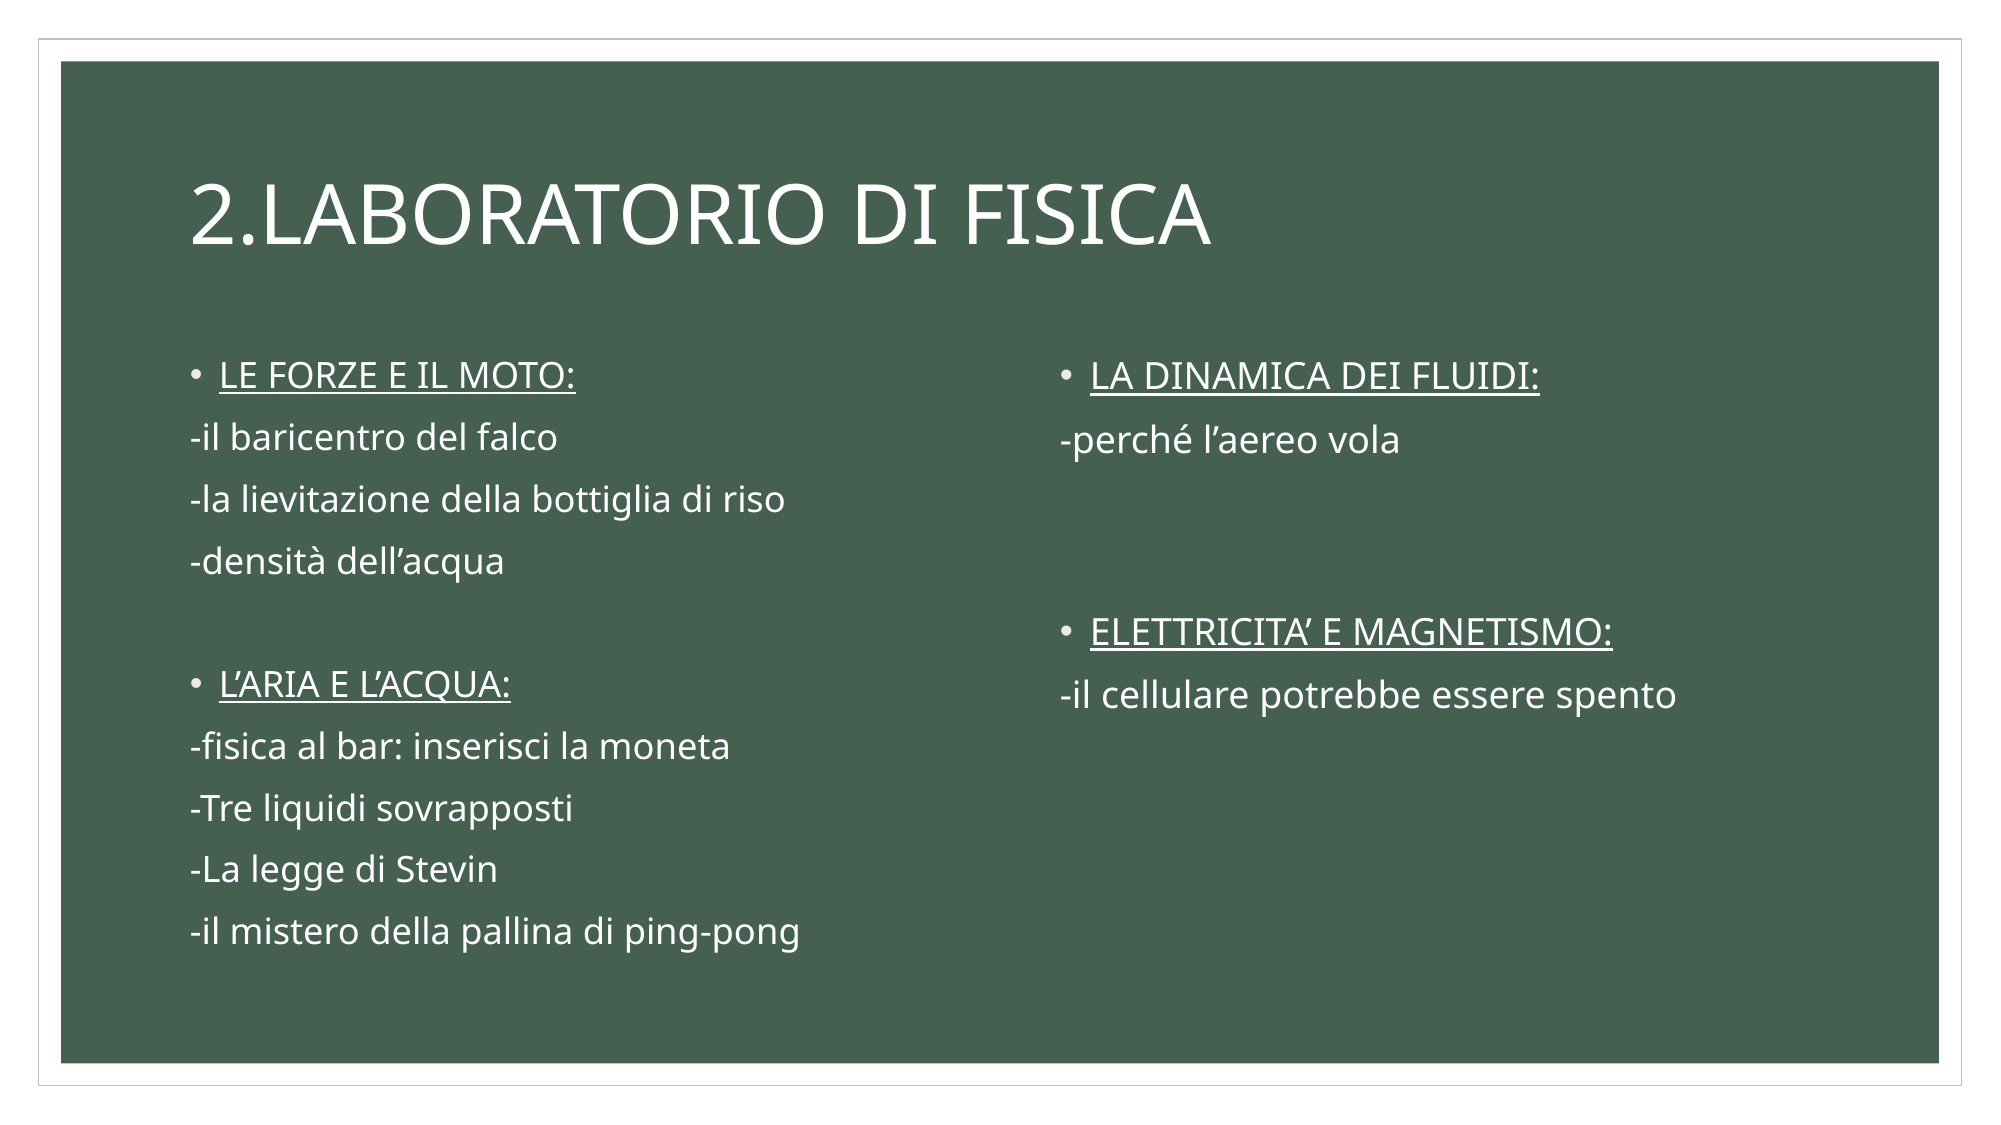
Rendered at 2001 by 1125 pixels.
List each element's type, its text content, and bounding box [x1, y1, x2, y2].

title 2.LABORATORIO DI FISICA [174, 105, 1825, 331]
list LE FORZE E IL MOTO: -il baricentro del falco -la lievitazione della bottiglia di riso -densità dell’acqua L’ARIA E L’ACQUA: -fisica al bar: inserisci la moneta -Tre liquidi sovrapposti -La legge di Stevin -il mistero della pallina di ping-pong [174, 345, 955, 960]
list LA DINAMICA DEI FLUIDI: -perché l’aereo vola ELETTRICITA’ E MAGNETISMO: -il cellulare potrebbe essere spento [1044, 345, 1825, 960]
